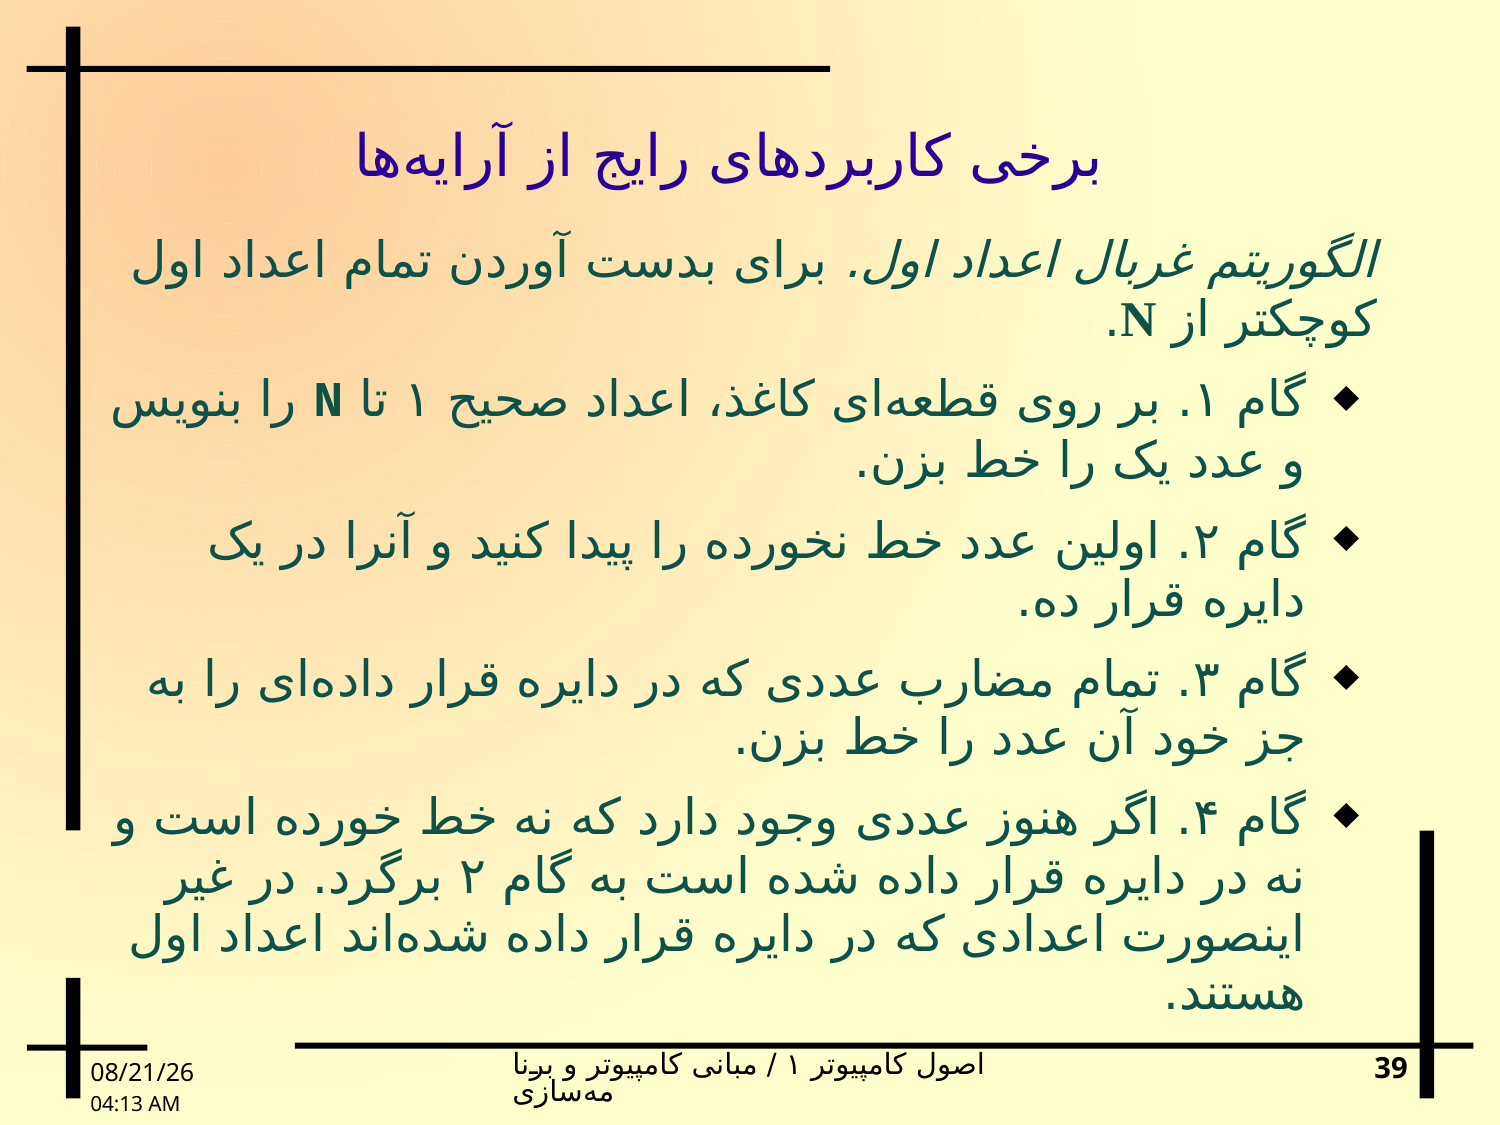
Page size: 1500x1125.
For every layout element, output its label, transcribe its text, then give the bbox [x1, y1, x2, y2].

title برخی کاربردهای رایج از آرایه‌ها [113, 97, 1344, 217]
list الگوریتم غربال اعداد اول. برای بدست آوردن تمام اعداد اول کوچکتر از N. گام ۱. بر روی قطعه‌ای کاغذ، اعداد صحیح ۱ تا N را بنویس و عدد یک را خط بزن. گام ۲. اولین عدد خط نخورده را پیدا کنید و آنرا در یک دایره قرار ده. گام ۳. تمام مضارب عددی که در دایره قرار داده‌ای را به جز خود آن عدد را خط بزن. گام ۴. اگر هنوز عددی وجود دارد که نه خط خورده است و نه در دایره قرار داده شده است به گام ۲ برگرد. در غیر اینصورت اعدادی که در دایره قرار داده شده‌اند اعداد اول هستند. [92, 231, 1431, 1024]
